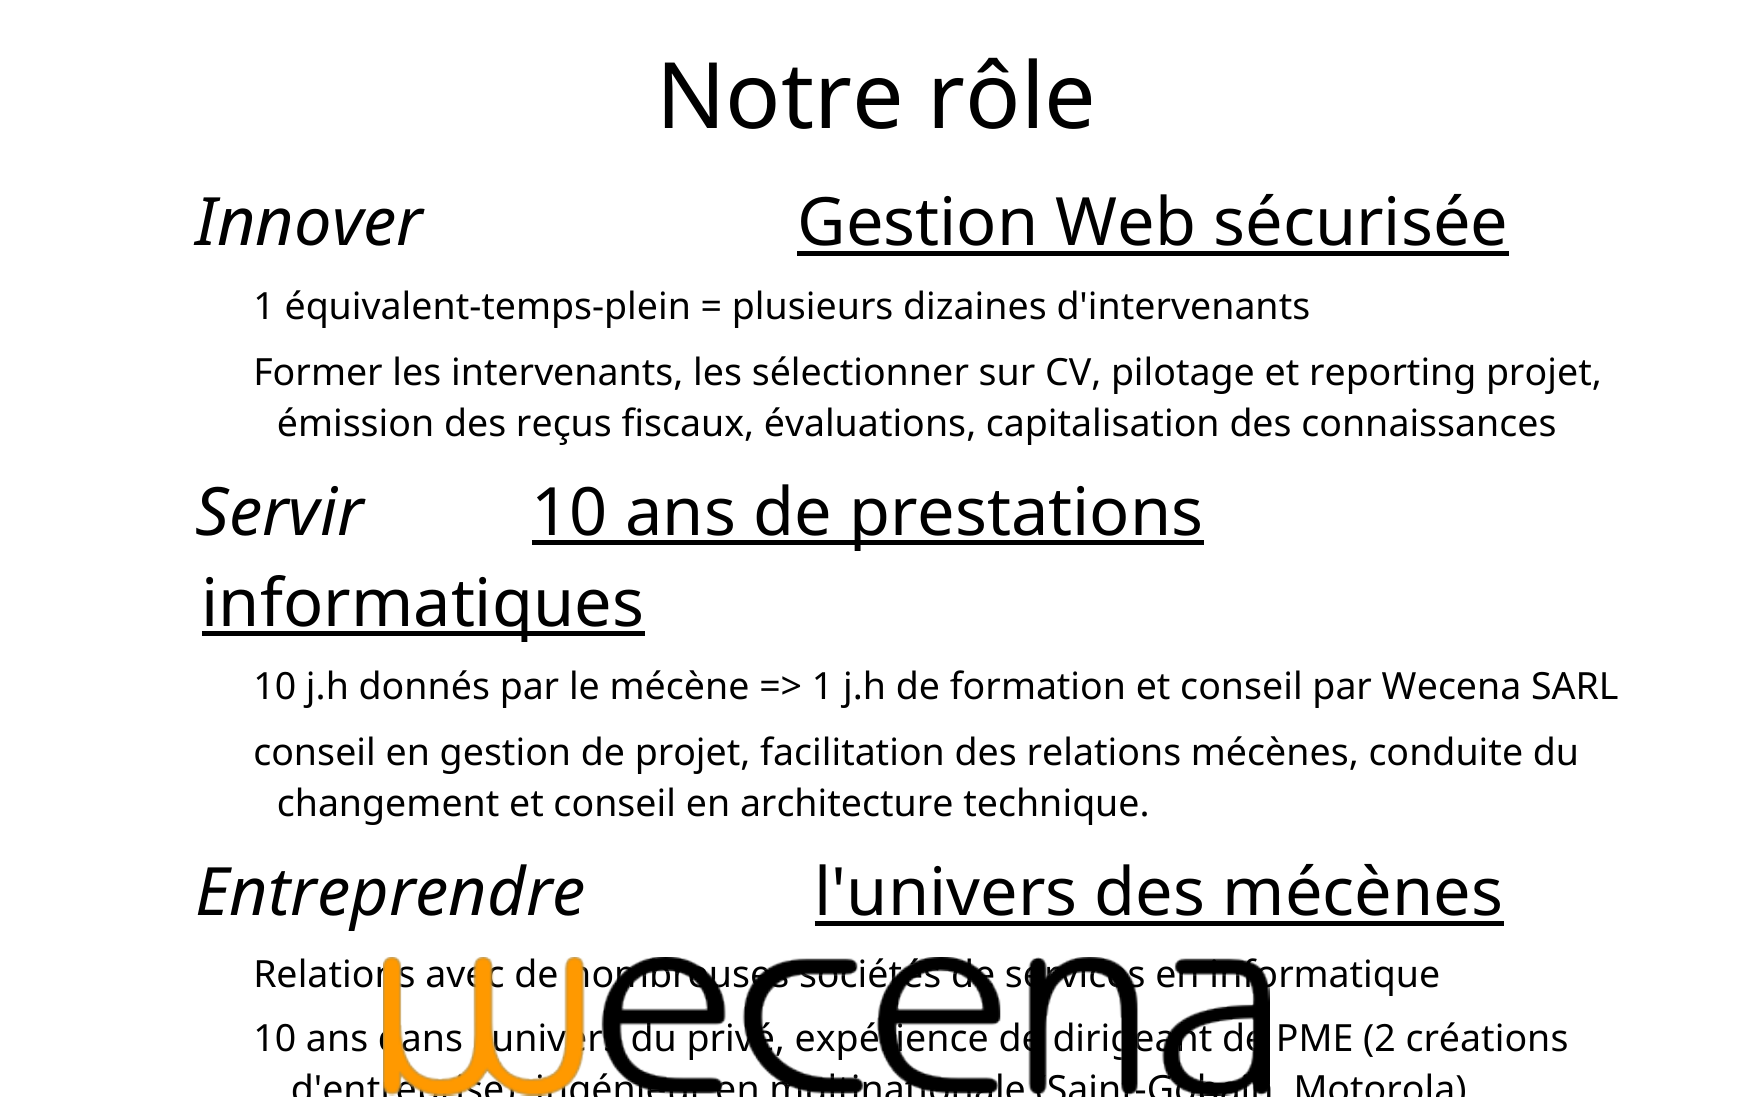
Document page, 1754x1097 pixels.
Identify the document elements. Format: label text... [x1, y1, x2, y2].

title Notre rôle [87, 2, 1666, 185]
list Innover Gestion Web sécurisée 1 équivalent-temps-plein = plusieurs dizaines d'intervenants Former les intervenants, les sélectionner sur CV, pilotage et reporting projet, émission des reçus fiscaux, évaluations, capitalisation des connaissances Servir 10 ans de prestations informatiques 10 j.h donnés par le mécène => 1 j.h de formation et conseil par Wecena SARL conseil en gestion de projet, facilitation des relations mécènes, conduite du changement et conseil en architecture technique. Entreprendre l'univers des mécènes Relations avec de nombreuses sociétés de services en informatique 10 ans dans l'univers du privé, expérience de dirigeant de PME (2 créations d'entreprise), ingénieur en multinationale (Saint-Gobain, Motorola) [88, 166, 1668, 943]
picture [383, 957, 1270, 1097]
